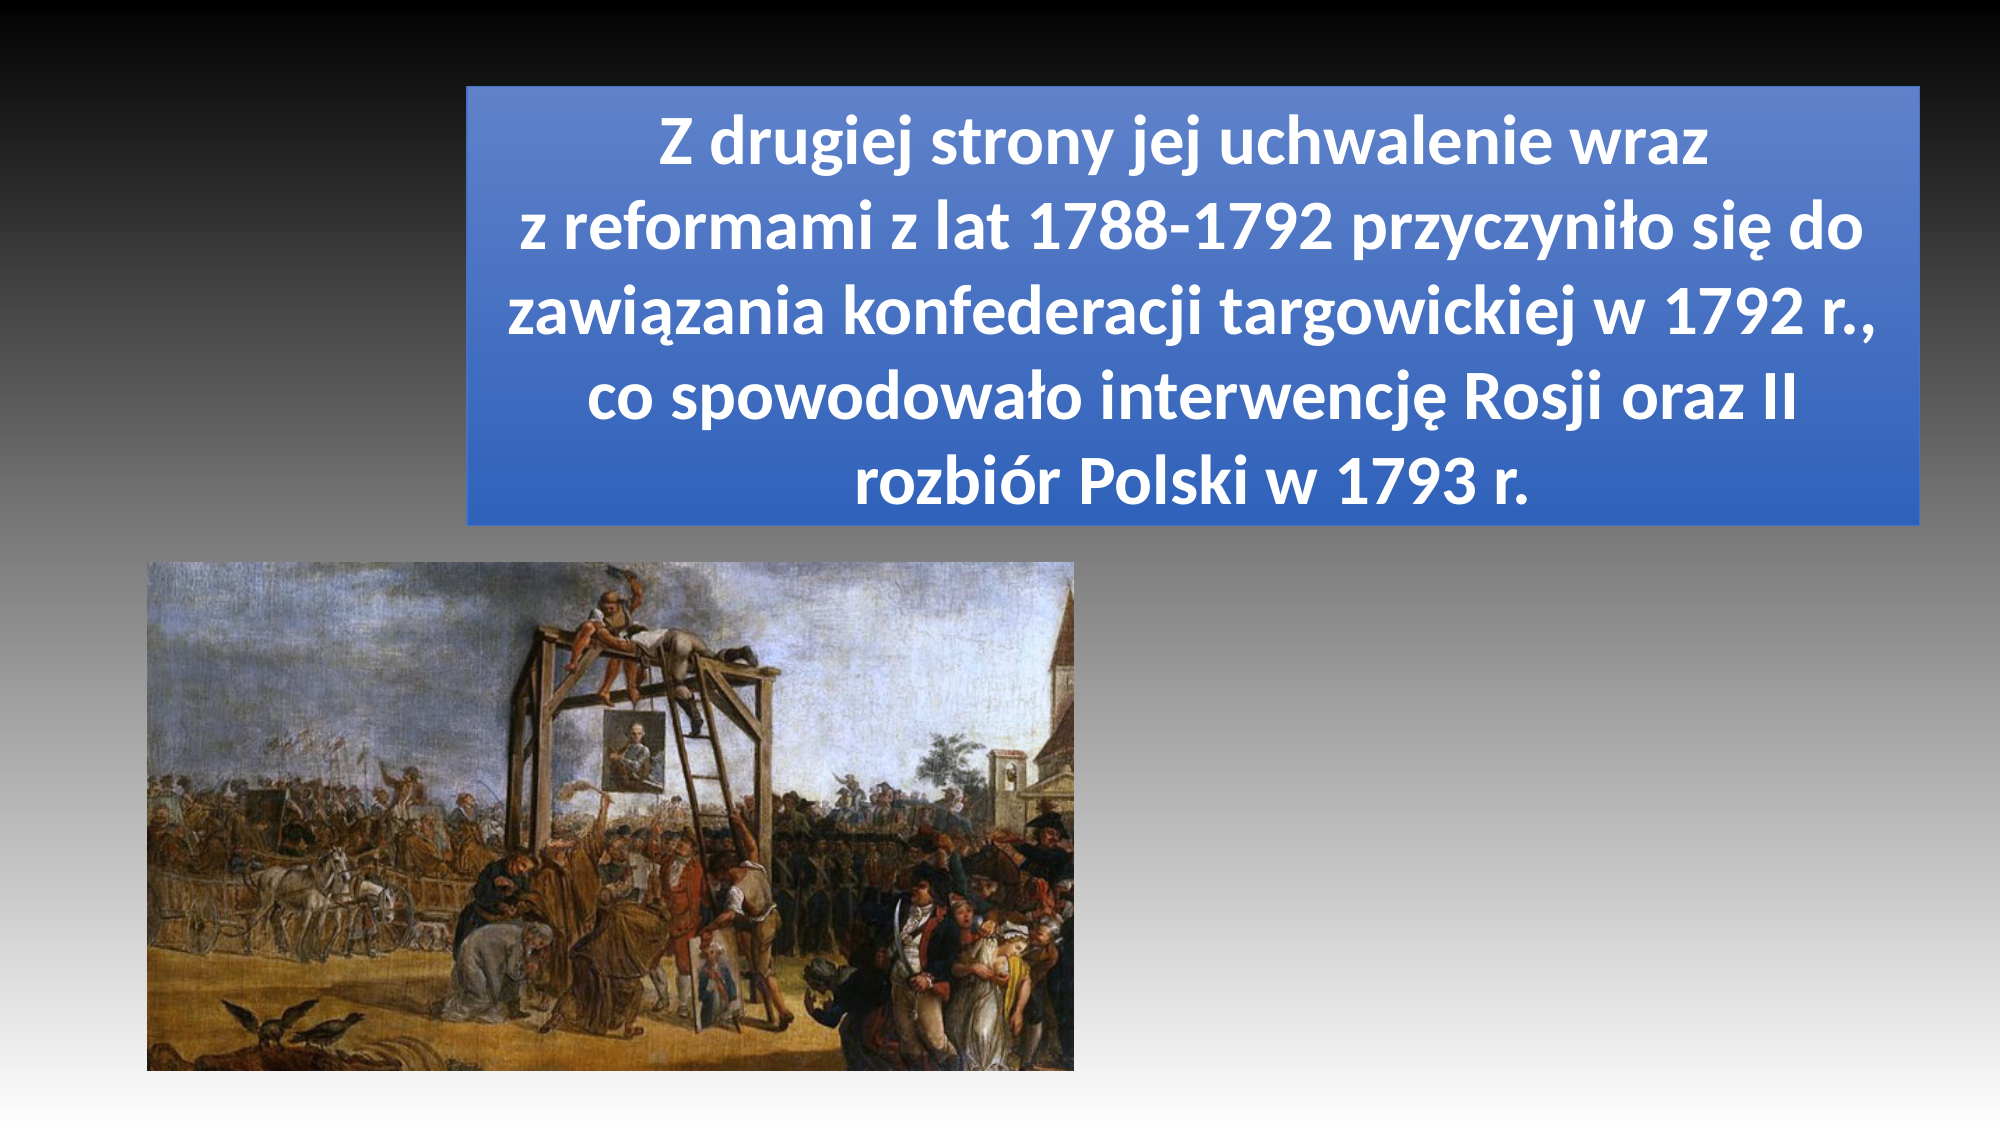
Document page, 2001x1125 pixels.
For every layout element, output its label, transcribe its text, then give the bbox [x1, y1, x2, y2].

text_box Z drugiej strony jej uchwalenie wraz z reformami z lat 1788-1792 przyczyniło się do zawiązania konfederacji targowickiej w 1792 r., co spowodowało interwencję Rosji oraz II rozbiór Polski w 1793 r. [467, 86, 1920, 526]
picture [147, 562, 1074, 1071]
